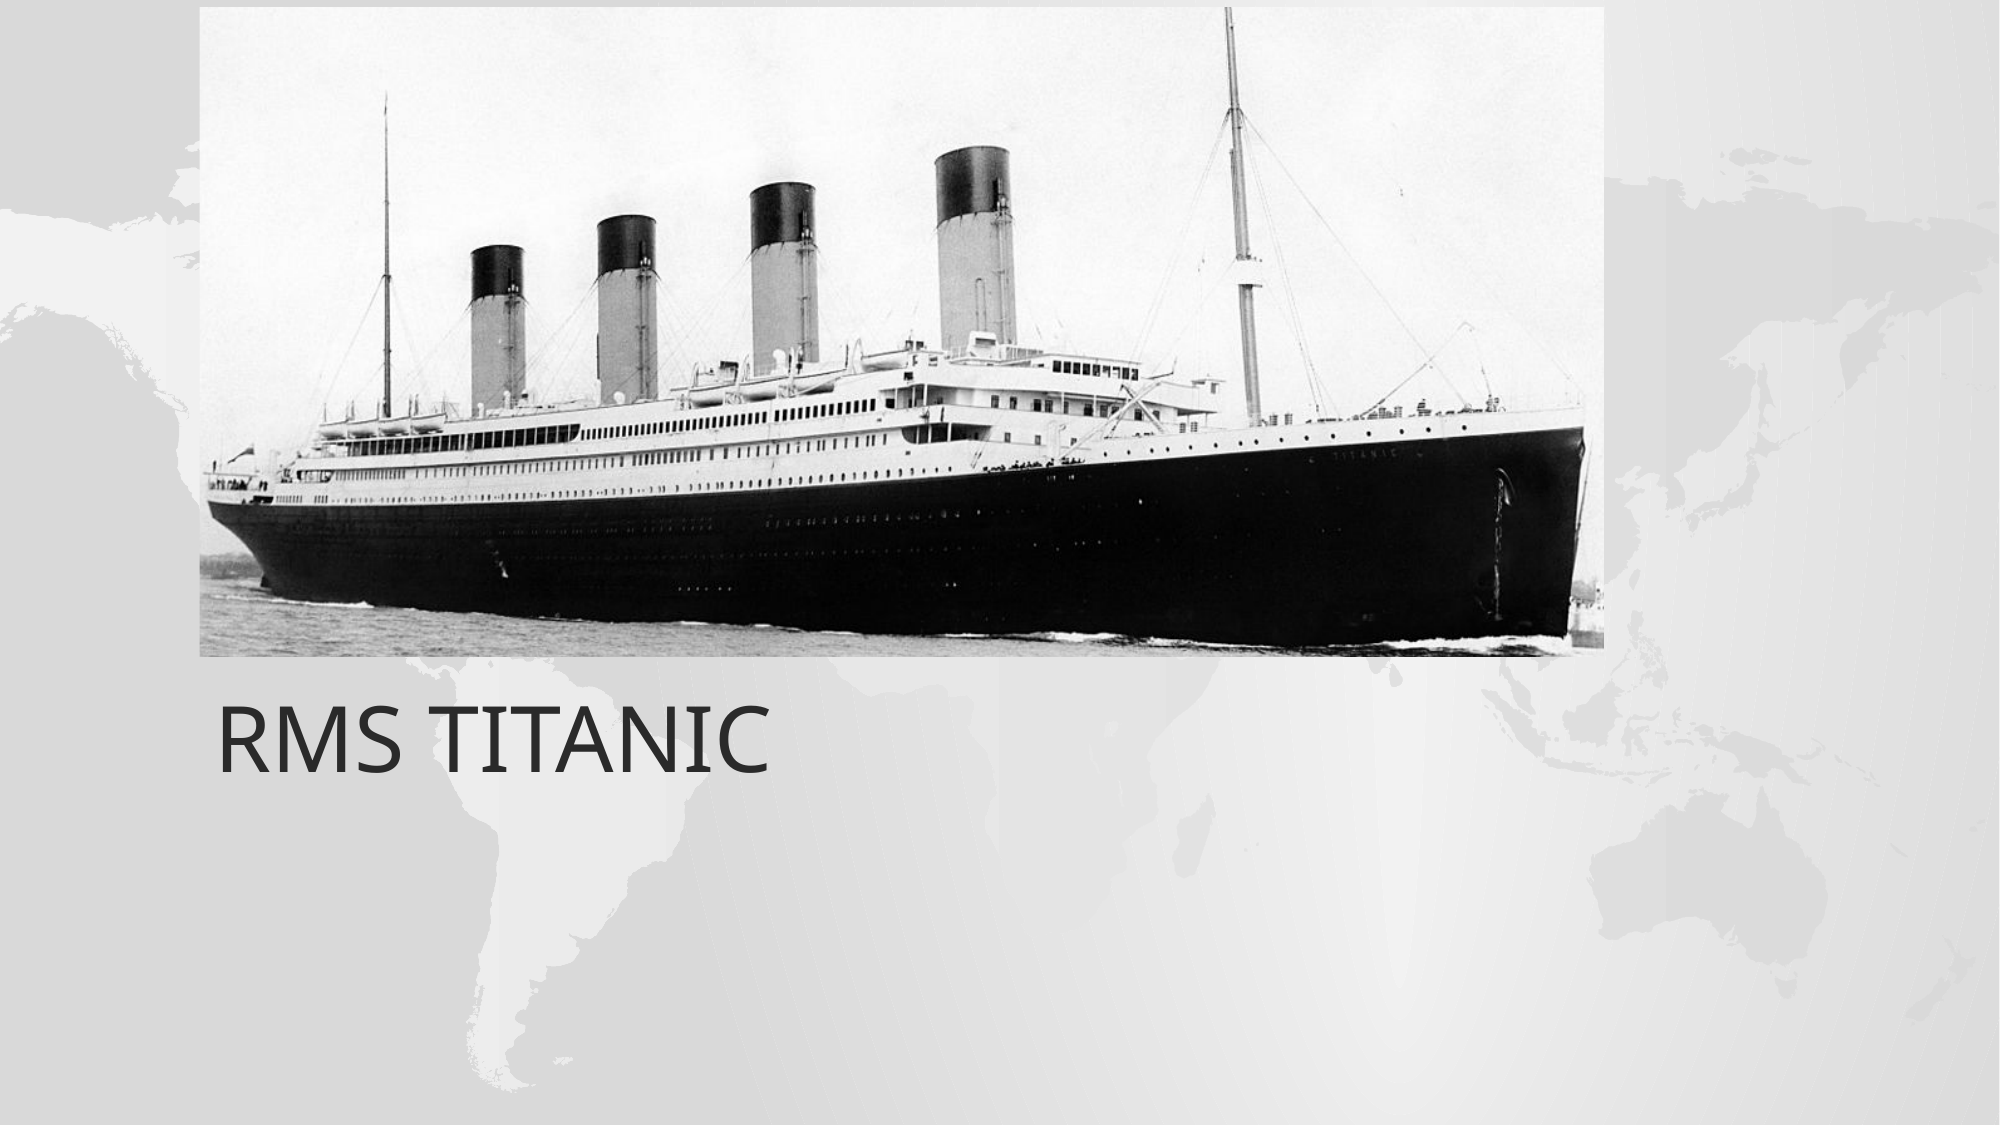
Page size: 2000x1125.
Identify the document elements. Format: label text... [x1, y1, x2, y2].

picture [199, 7, 1604, 657]
title RMS Titanic [199, 299, 1800, 800]
